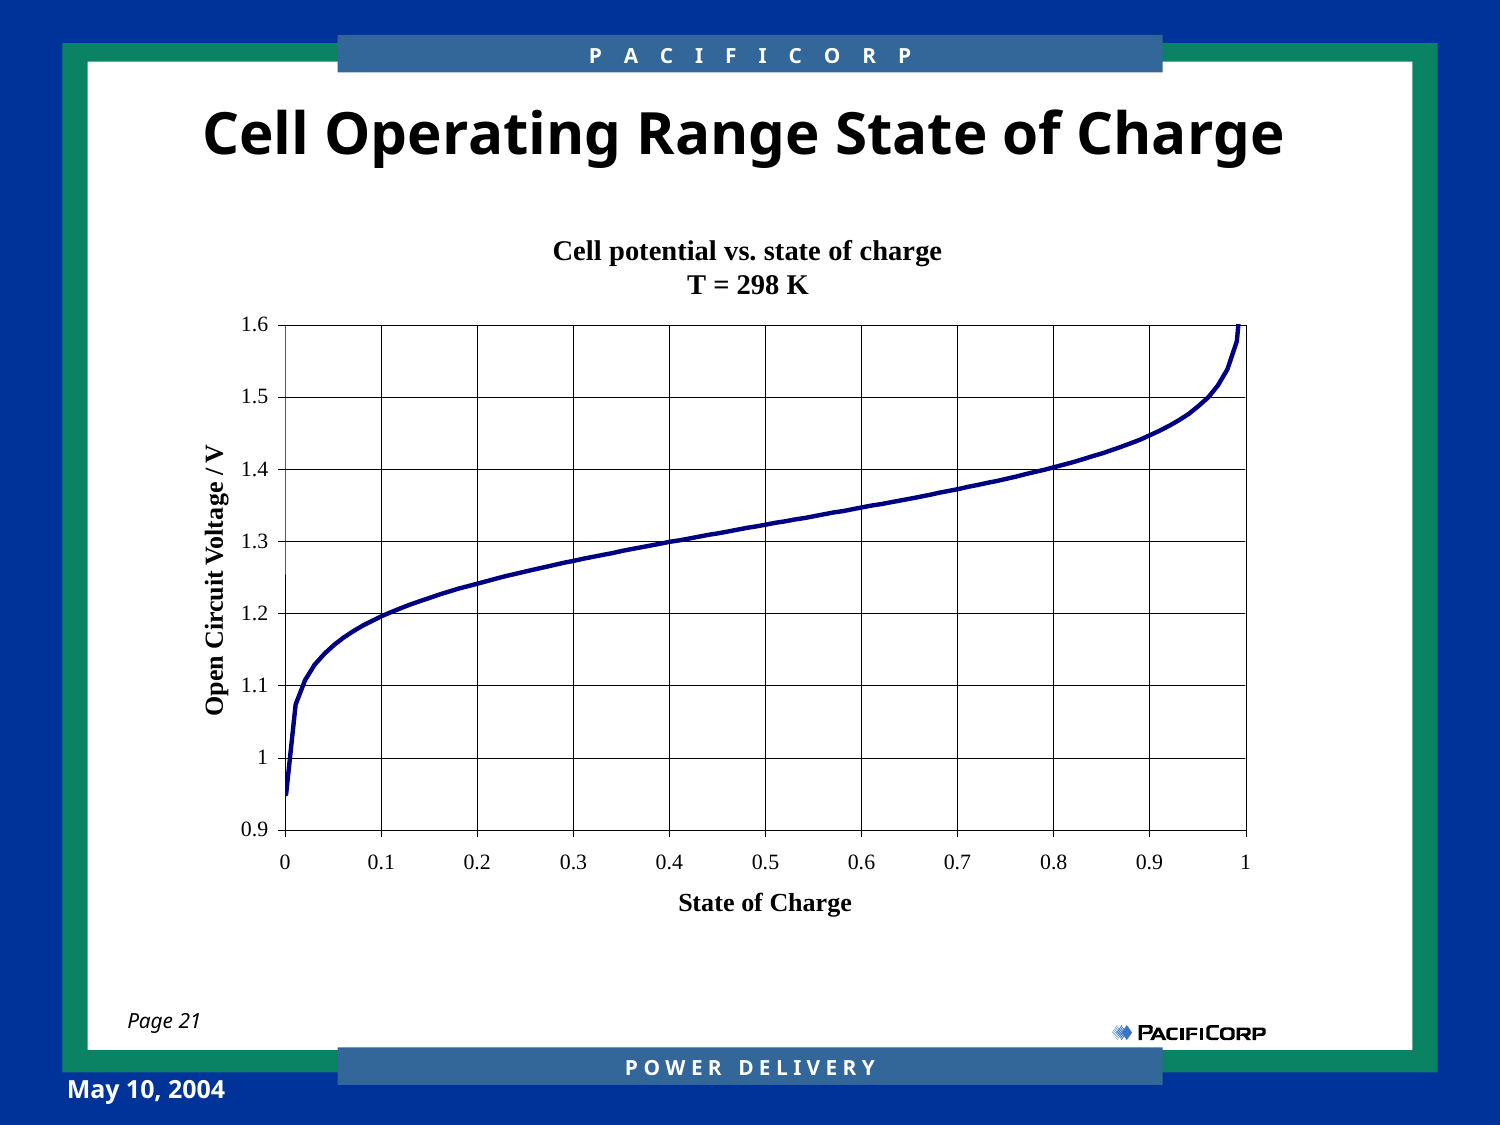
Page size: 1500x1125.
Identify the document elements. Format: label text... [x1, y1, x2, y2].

title Cell Operating Range State of Charge [87, 87, 1400, 175]
picture [173, 206, 1323, 944]
